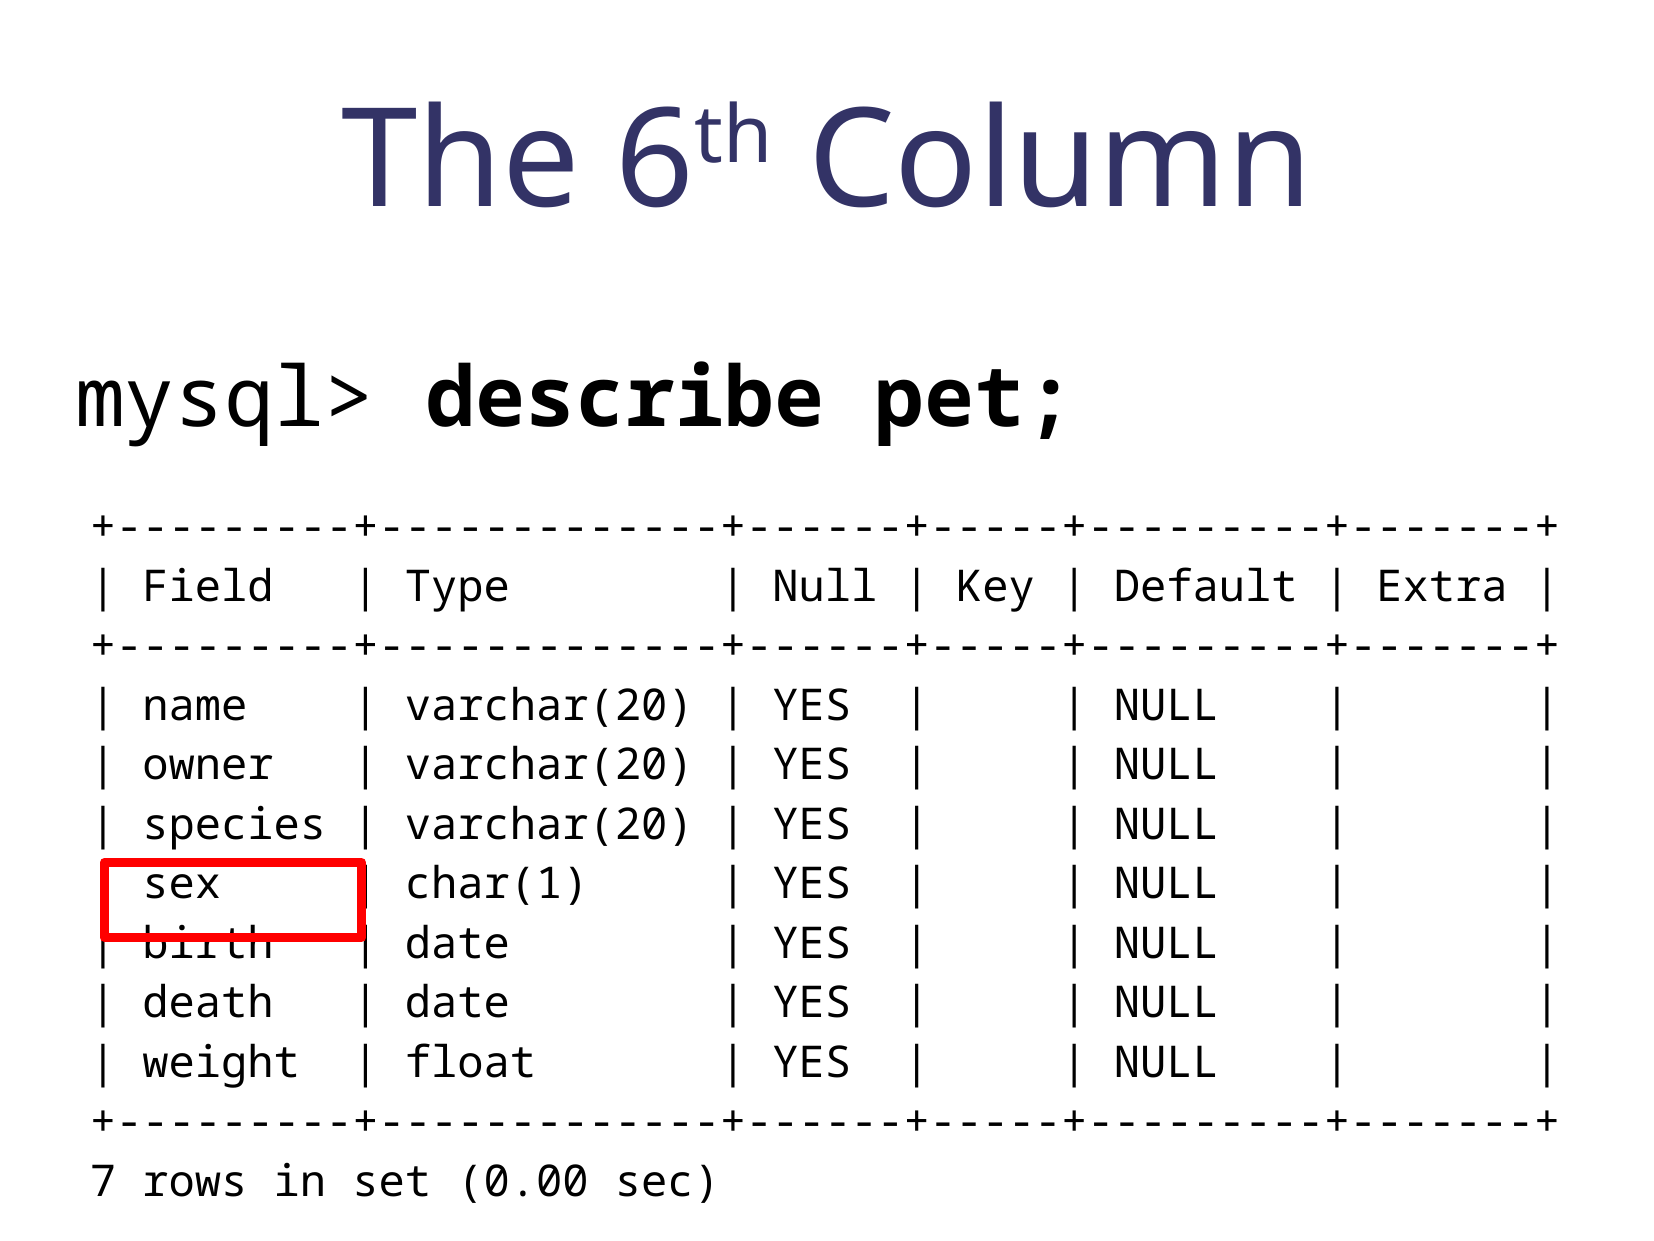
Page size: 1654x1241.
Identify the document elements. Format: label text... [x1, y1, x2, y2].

text_box +---------+-------------+------+-----+---------+-------+ | Field | Type | Null | Key | Default | Extra | +---------+-------------+------+-----+---------+-------+ | name | varchar(20) | YES | | NULL | | | owner | varchar(20) | YES | | NULL | | | species | varchar(20) | YES | | NULL | | | sex | char(1) | YES | | NULL | | | birth | date | YES | | NULL | | | death | date | YES | | NULL | | | weight | float | YES | | NULL | | +---------+-------------+------+-----+---------+-------+ 7 rows in set (0.00 sec) [75, 487, 1613, 1079]
title The 6th Column [0, 56, 1654, 250]
subtitle mysql> describe pet; [75, 337, 1564, 487]
